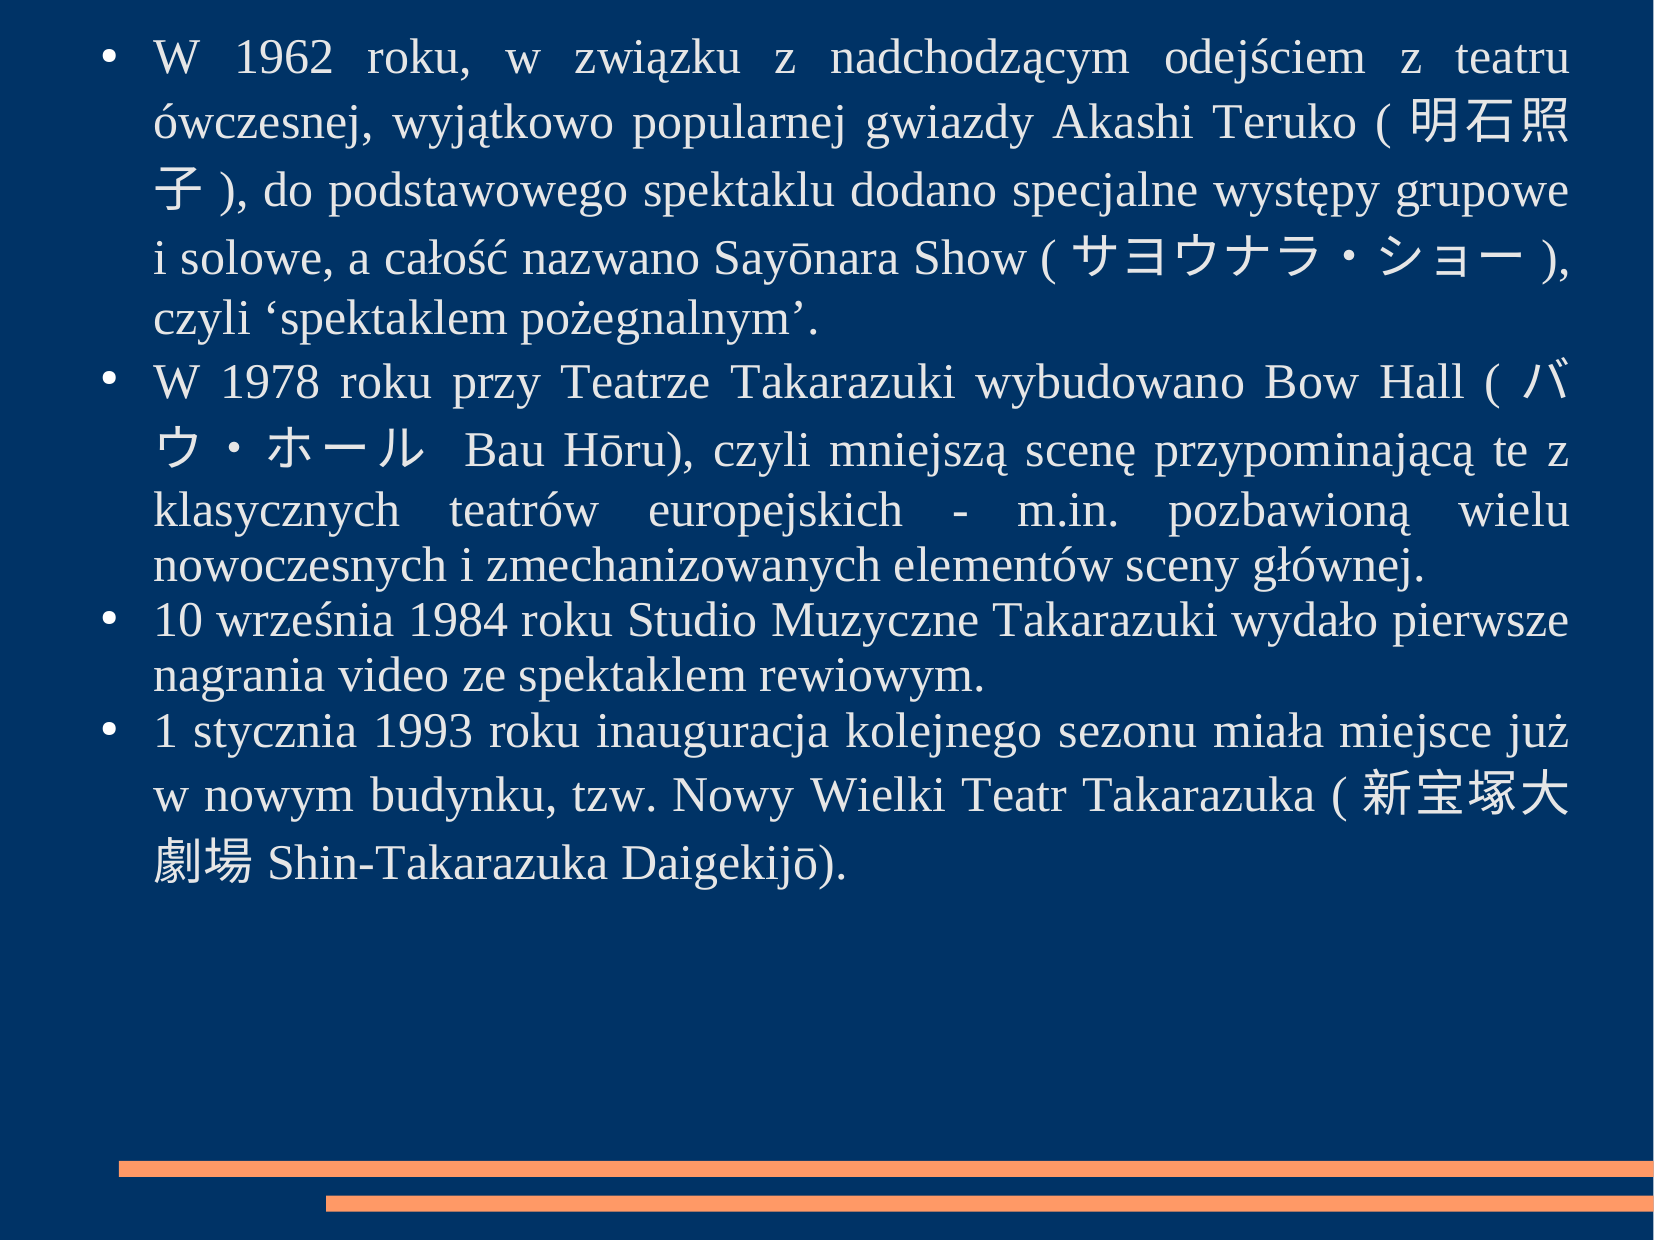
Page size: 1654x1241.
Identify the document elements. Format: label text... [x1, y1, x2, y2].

list W 1962 roku, w związku z nadchodzącym odejściem z teatru ówczesnej, wyjątkowo popularnej gwiazdy Akashi Teruko (明石照子), do podstawowego spektaklu dodano specjalne występy grupowe i solowe, a całość nazwano Sayōnara Show (サヨウナラ・ショー), czyli ‘spektaklem pożegnalnym’. W 1978 roku przy Teatrze Takarazuki wybudowano Bow Hall (バウ・ホール Bau Hōru), czyli mniejszą scenę przypominającą te z klasycznych teatrów europejskich - m.in. pozbawioną wielu nowoczesnych i zmechanizowanych elementów sceny głównej. 10 września 1984 roku Studio Muzyczne Takarazuki wydało pierwsze nagrania video ze spektaklem rewiowym. 1 stycznia 1993 roku inauguracja kolejnego sezonu miała miejsce już w nowym budynku, tzw. Nowy Wielki Teatr Takarazuka (新宝塚大劇場Shin-Takarazuka Daigekijō). [82, 29, 1571, 1109]
